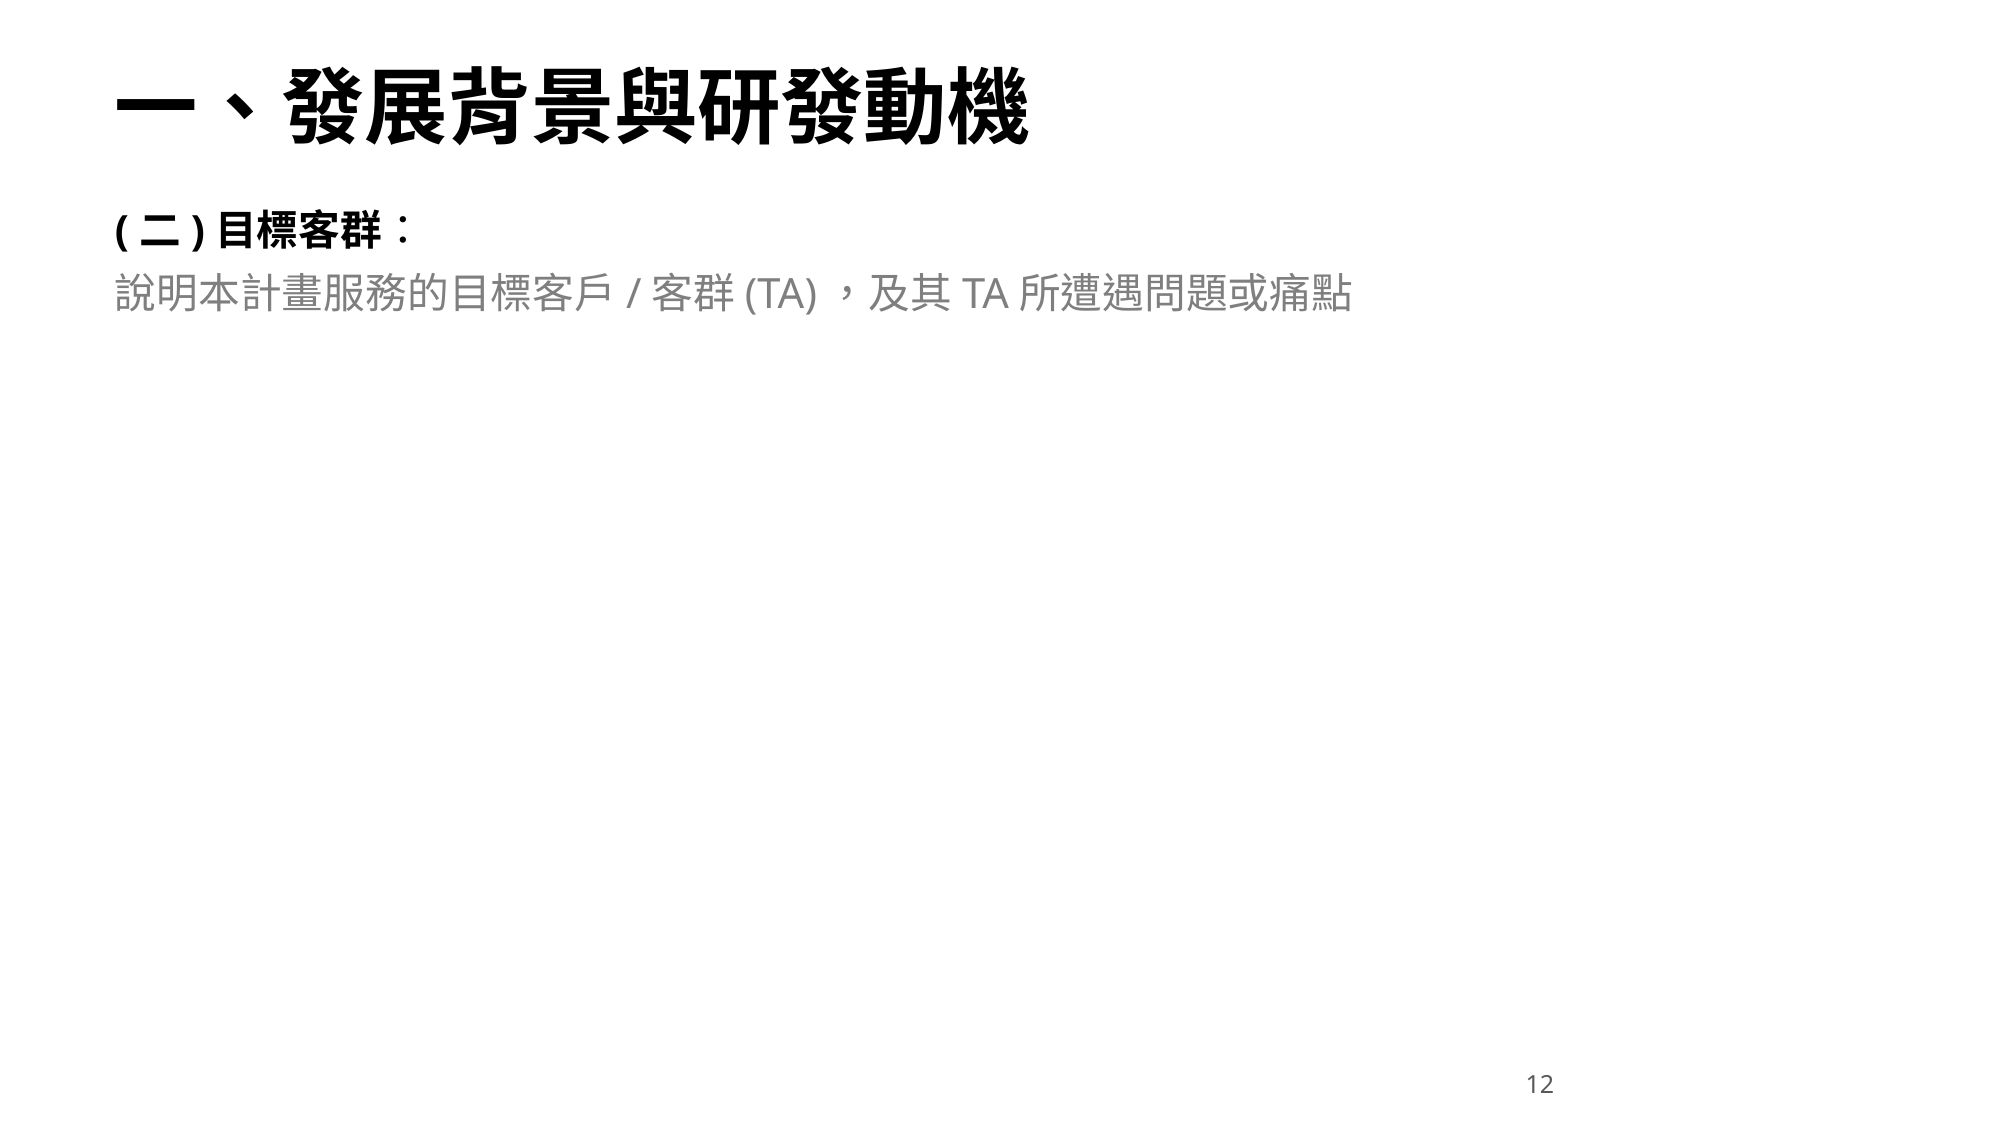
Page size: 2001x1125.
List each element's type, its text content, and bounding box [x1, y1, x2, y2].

text_box (二)目標客群： 說明本計畫服務的目標客戶/客群(TA)，及其TA所遭遇問題或痛點 [99, 196, 1900, 994]
text_box 12 [1510, 1061, 1961, 1097]
title 一、發展背景與研發動機 [99, 56, 1900, 166]
